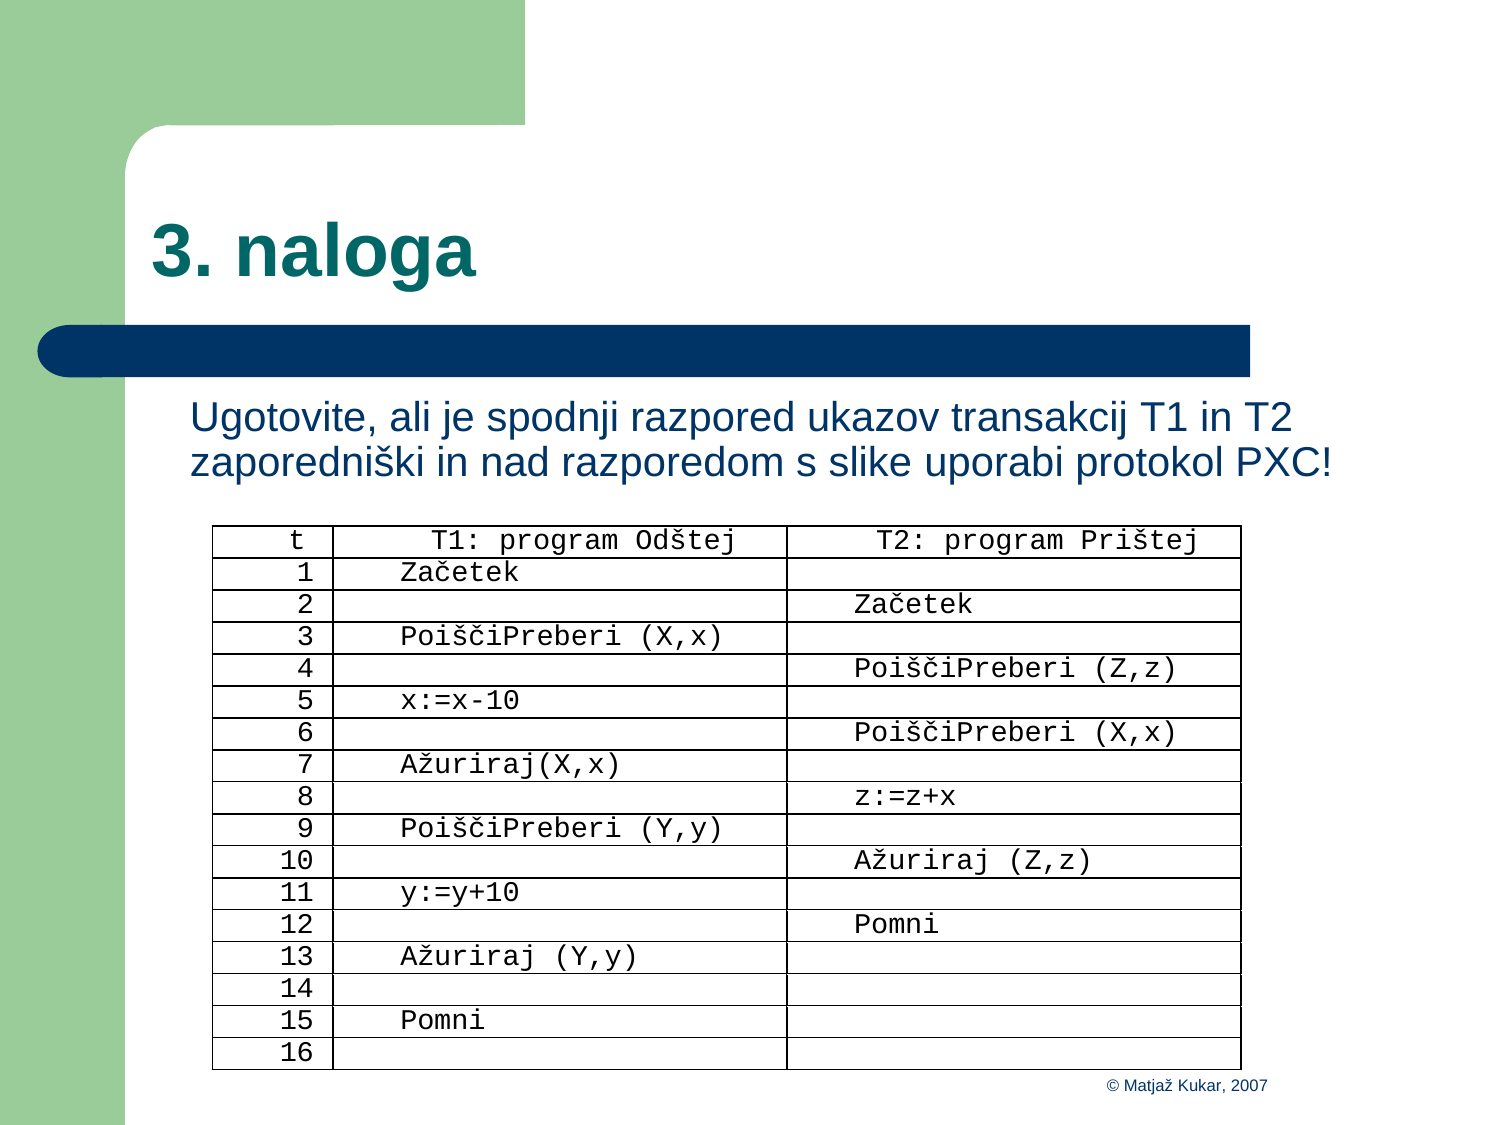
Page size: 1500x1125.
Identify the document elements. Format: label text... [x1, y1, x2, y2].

text_box [0, 525, 1500, 1125]
title 3. naloga [136, 136, 1414, 301]
list Ugotovite, ali je spodnji razpored ukazov transakcij T1 in T2 zaporedniški in nad razporedom s slike uporabi protokol PXC! [137, 387, 1400, 525]
